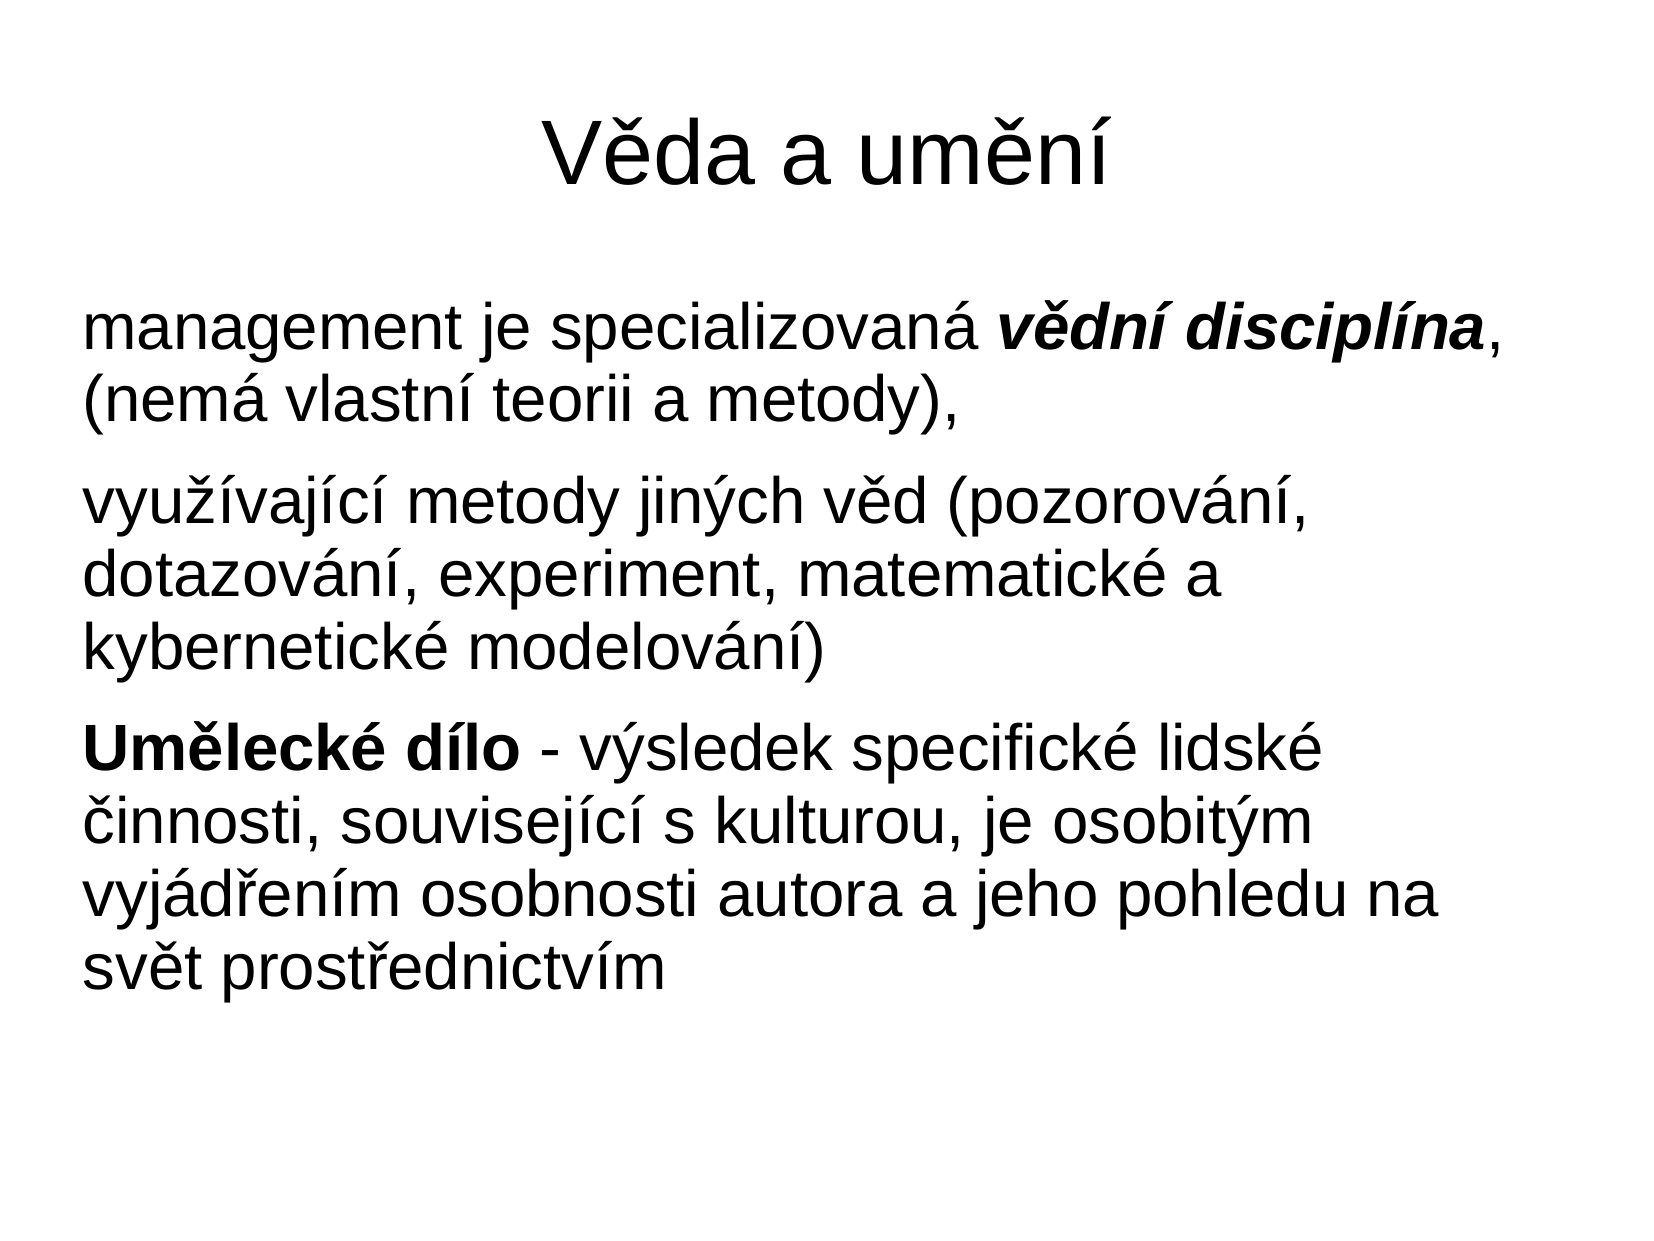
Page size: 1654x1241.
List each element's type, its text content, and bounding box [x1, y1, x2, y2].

list management je specializovaná vědní disciplína, (nemá vlastní teorii a metody), využívající metody jiných věd (pozorování, dotazování, experiment, matematické a kybernetické modelování) Umělecké dílo - výsledek specifické lidské činnosti, související s kulturou, je osobitým vyjádřením osobnosti autora a jeho pohledu na svět prostřednictvím [82, 290, 1571, 1010]
title Věda a umění [82, 49, 1571, 257]
